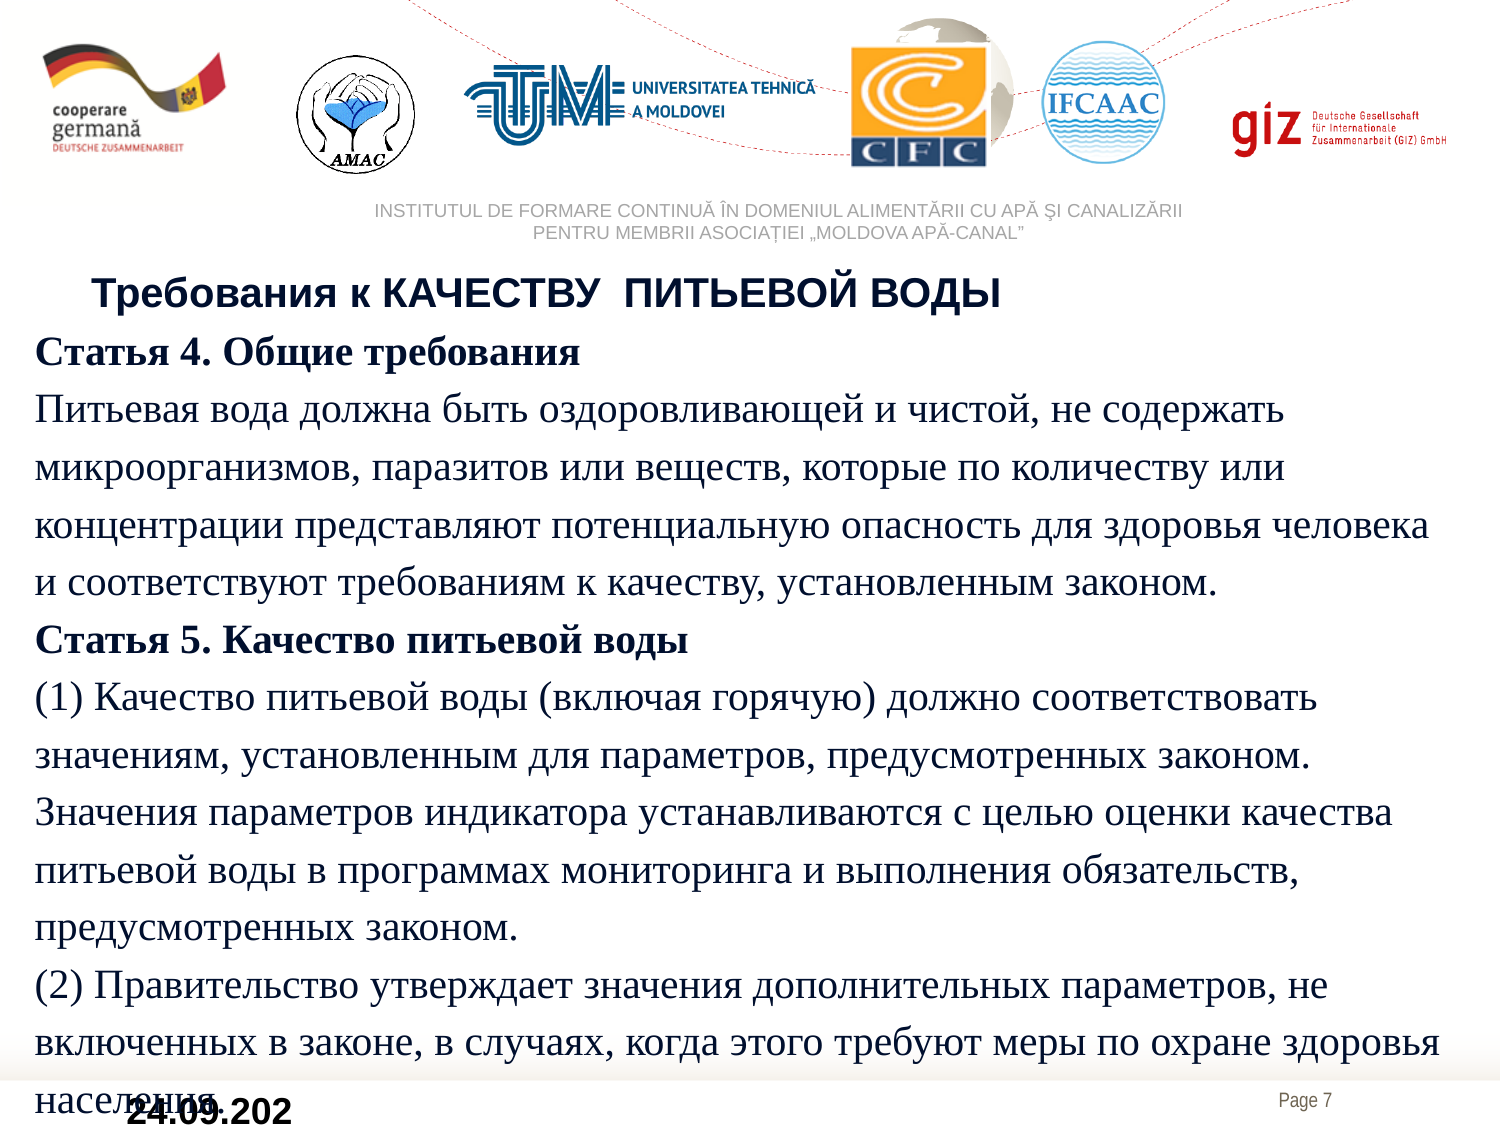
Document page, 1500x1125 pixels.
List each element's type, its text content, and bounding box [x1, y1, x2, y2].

picture [0, 959, 1500, 1081]
picture [0, 0, 1500, 206]
slide_number 15.07.2021 [111, 1079, 324, 1120]
title Требования к КАЧЕСТВУ ПИТЬЕВОЙ ВОДЫ Статья 4. Общие требования Питьевая вода должна быть оздоровливающей и чистой, не содержать микроорганизмов, паразитов или веществ, которые по количеству или концентрации представляют потенциальную опасность для здоровья человека и соответствуют требованиям к качеству, установленным законом. Статья 5. Качество питьевой воды (1) Качество питьевой воды (включая горячую) должно соответствовать значениям, установленным для параметров, предусмотренных законом. Значения параметров индикатора устанавливаются с целью оценки качества питьевой воды в программах мониторинга и выполнения обязательств, предусмотренных законом. (2) Правительство утверждает значения дополнительных параметров, не включенных в законе, в случаях, когда этого требуют меры по охране здоровья населения. [19, 251, 1470, 976]
text_box INSTITUTUL DE FORMARE CONTINUĂ ÎN DOMENIUL ALIMENTĂRII CU APĂ ŞI CANALIZĂRII PENTRU MEMBRII ASOCIAȚIEI „MOLDOVA APĂ-CANAL” [190, 170, 1366, 251]
